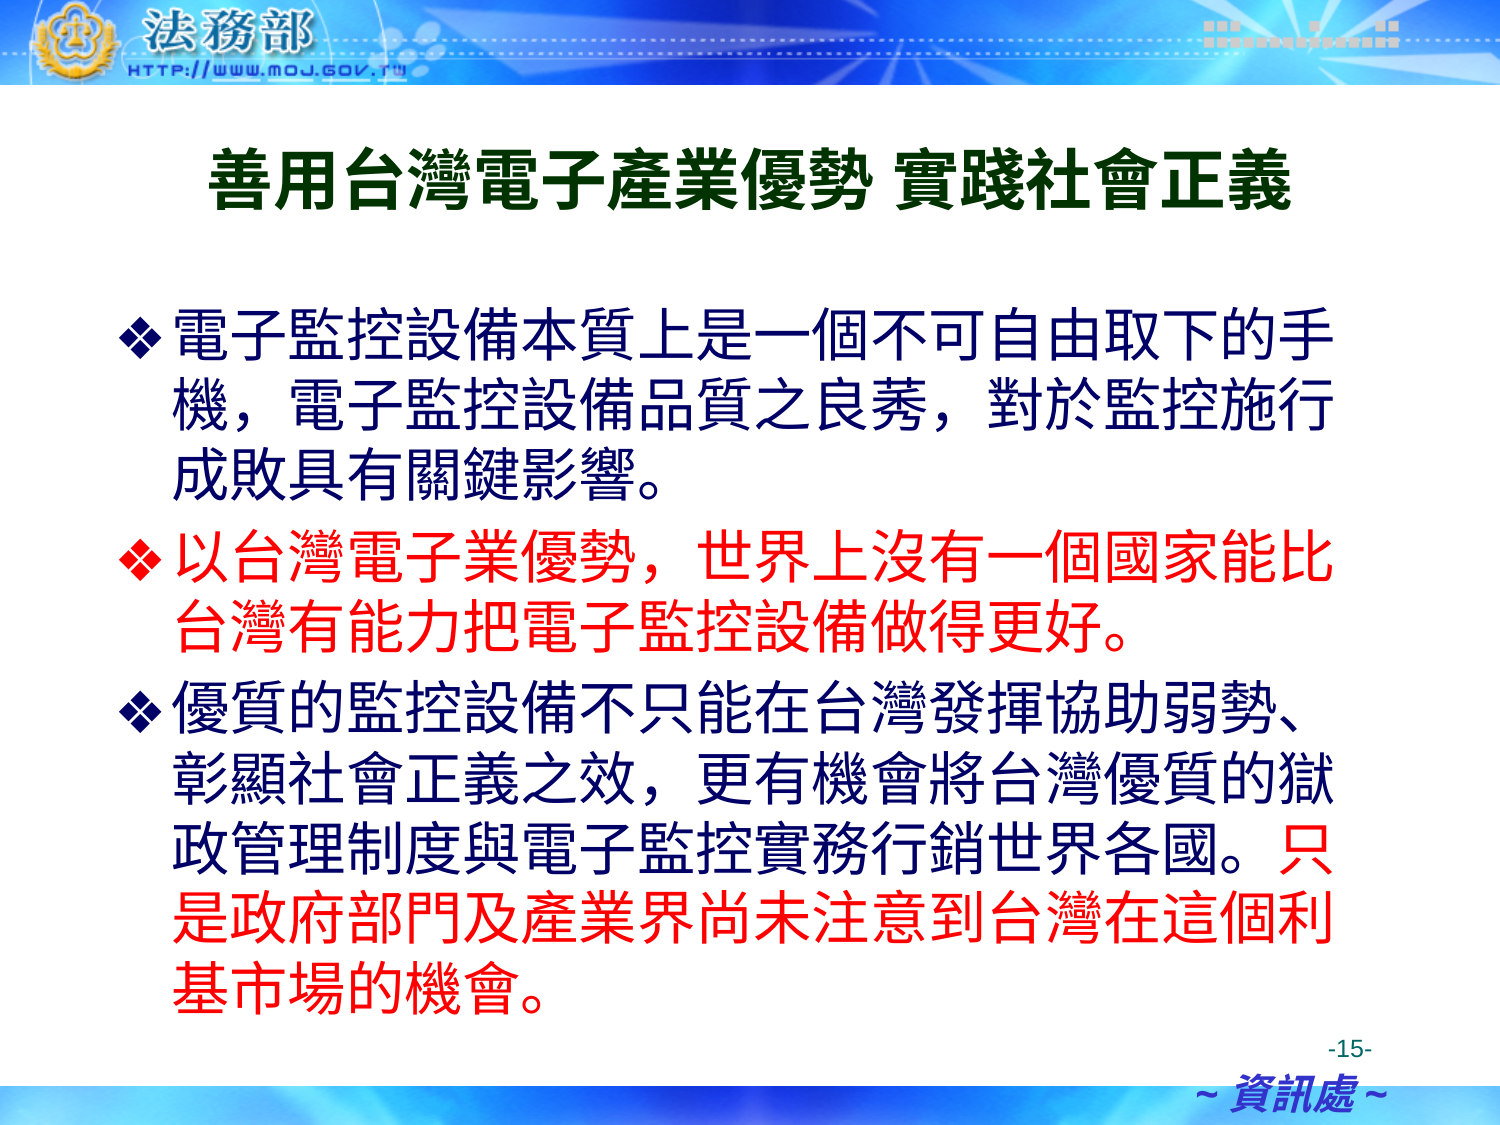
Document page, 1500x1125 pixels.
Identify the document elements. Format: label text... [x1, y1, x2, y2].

picture [0, 0, 1500, 85]
title 善用台灣電子產業優勢 實踐社會正義 [99, 99, 1400, 256]
picture [1332, 1100, 1338, 1108]
text_box -<number>- [1074, 1024, 1388, 1100]
picture [1319, 1103, 1326, 1109]
picture [0, 1086, 1500, 1125]
list 電子監控設備本質上是一個不可自由取下的手機，電子監控設備品質之良莠，對於監控施行成敗具有關鍵影響。 以台灣電子業優勢，世界上沒有一個國家能比台灣有能力把電子監控設備做得更好。 優質的監控設備不只能在台灣發揮協助弱勢、彰顯社會正義之效，更有機會將台灣優質的獄政管理制度與電子監控實務行銷世界各國。只是政府部門及產業界尚未注意到台灣在這個利基市場的機會。 [99, 290, 1400, 1013]
